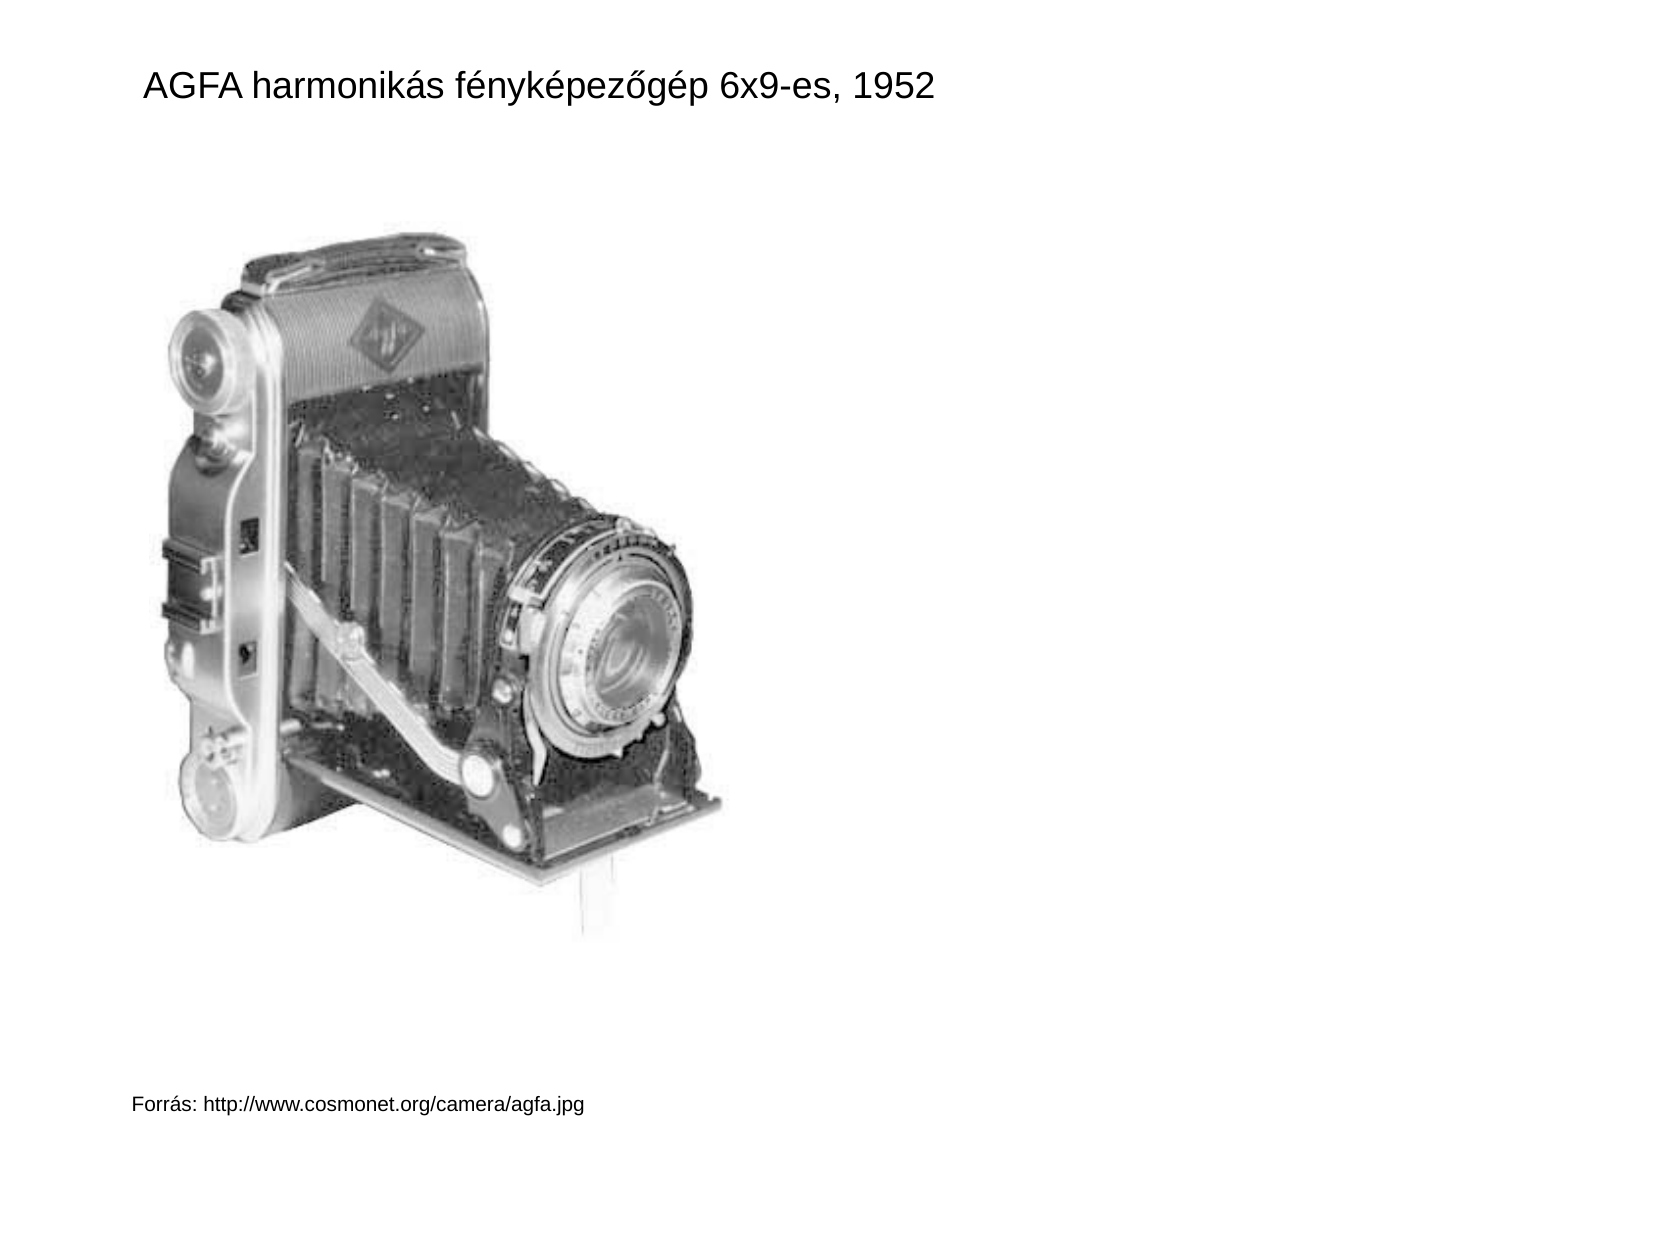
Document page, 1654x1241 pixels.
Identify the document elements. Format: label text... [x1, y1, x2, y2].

picture [149, 221, 741, 944]
text_box Forrás: http://www.cosmonet.org/camera/agfa.jpg [116, 1085, 601, 1124]
text_box AGFA harmonikás fényképezőgép 6x9-es, 1952 [128, 57, 950, 115]
